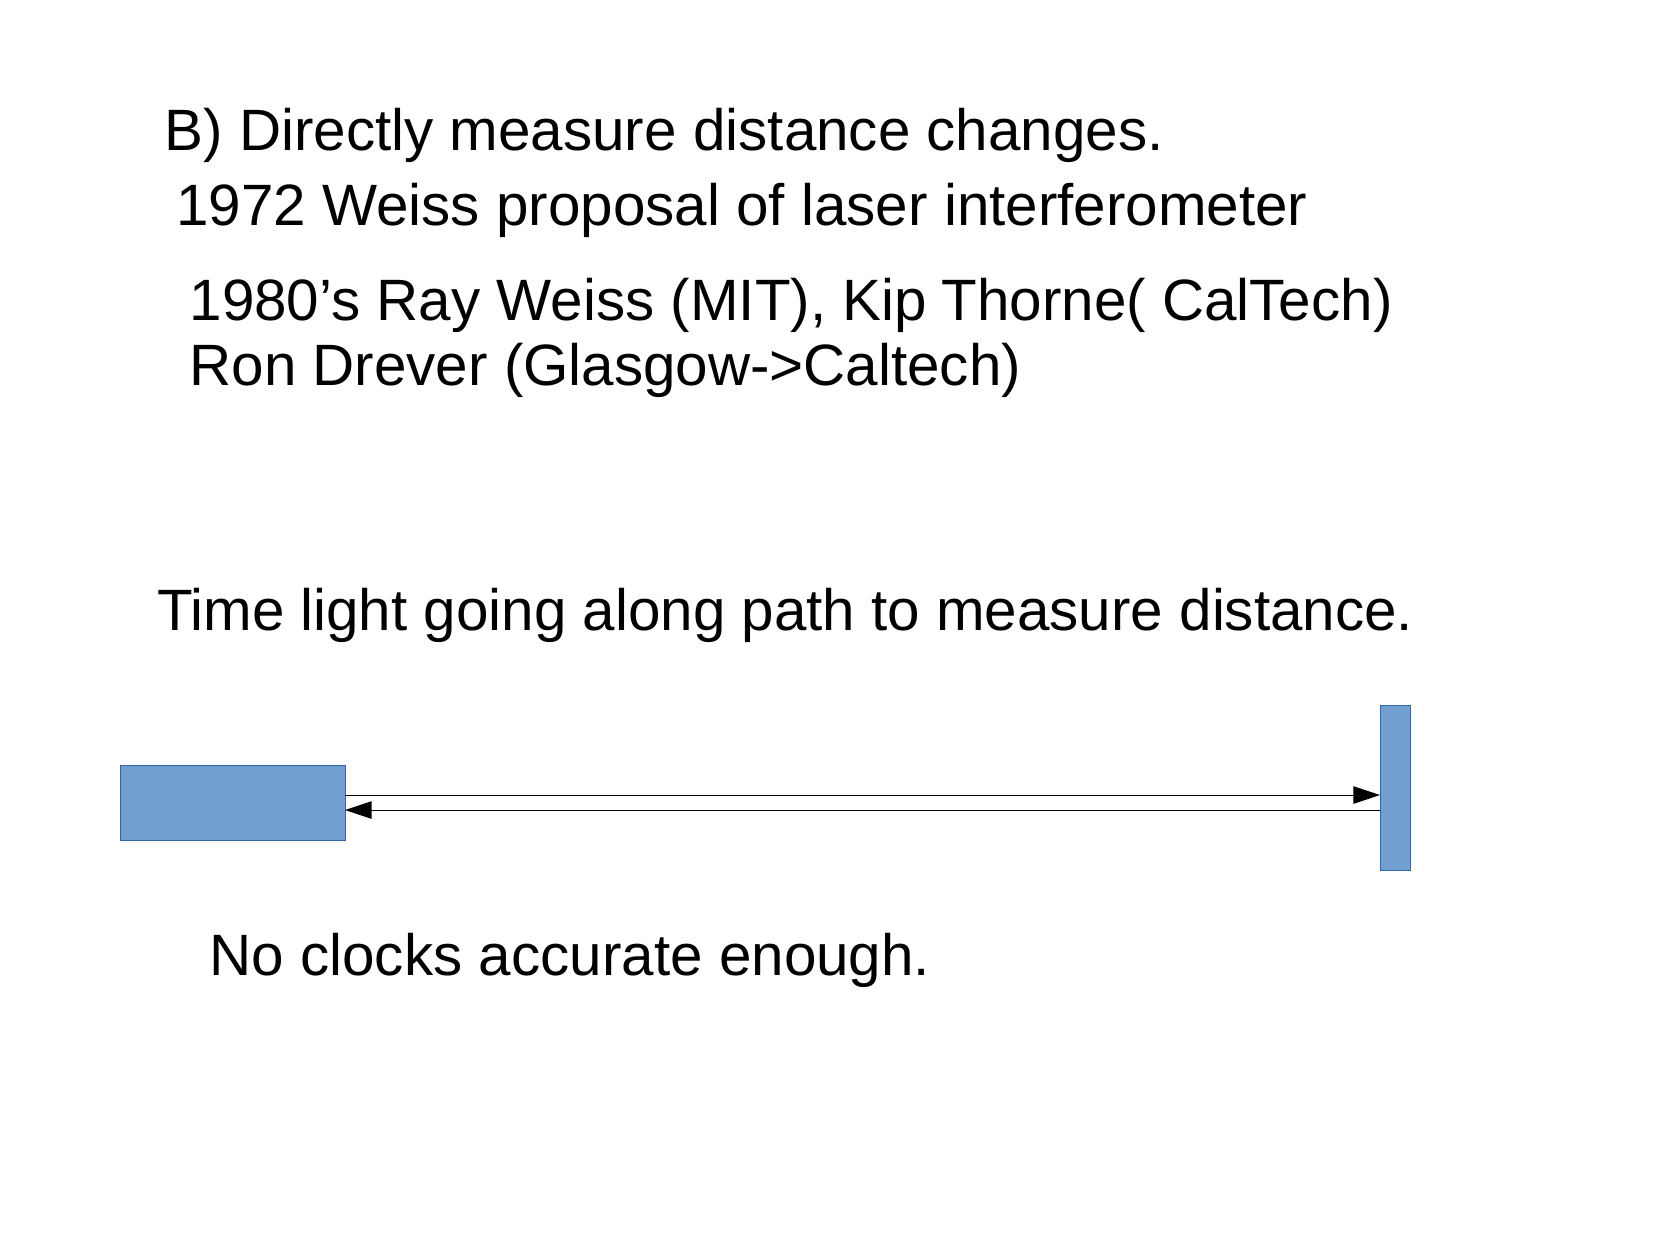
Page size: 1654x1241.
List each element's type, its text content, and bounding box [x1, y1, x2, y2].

text_box B) Directly measure distance changes. [150, 90, 1180, 170]
text_box No clocks accurate enough. [195, 915, 946, 995]
text_box 1980’s Ray Weiss (MIT), Kip Thorne( CalTech) Ron Drever (Glasgow->Caltech) [174, 260, 1426, 406]
text_box 1972 Weiss proposal of laser interferometer [151, 165, 1636, 256]
text_box [1380, 705, 1411, 871]
text_box Time light going along path to measure distance. [142, 570, 1531, 661]
text_box [120, 765, 346, 841]
